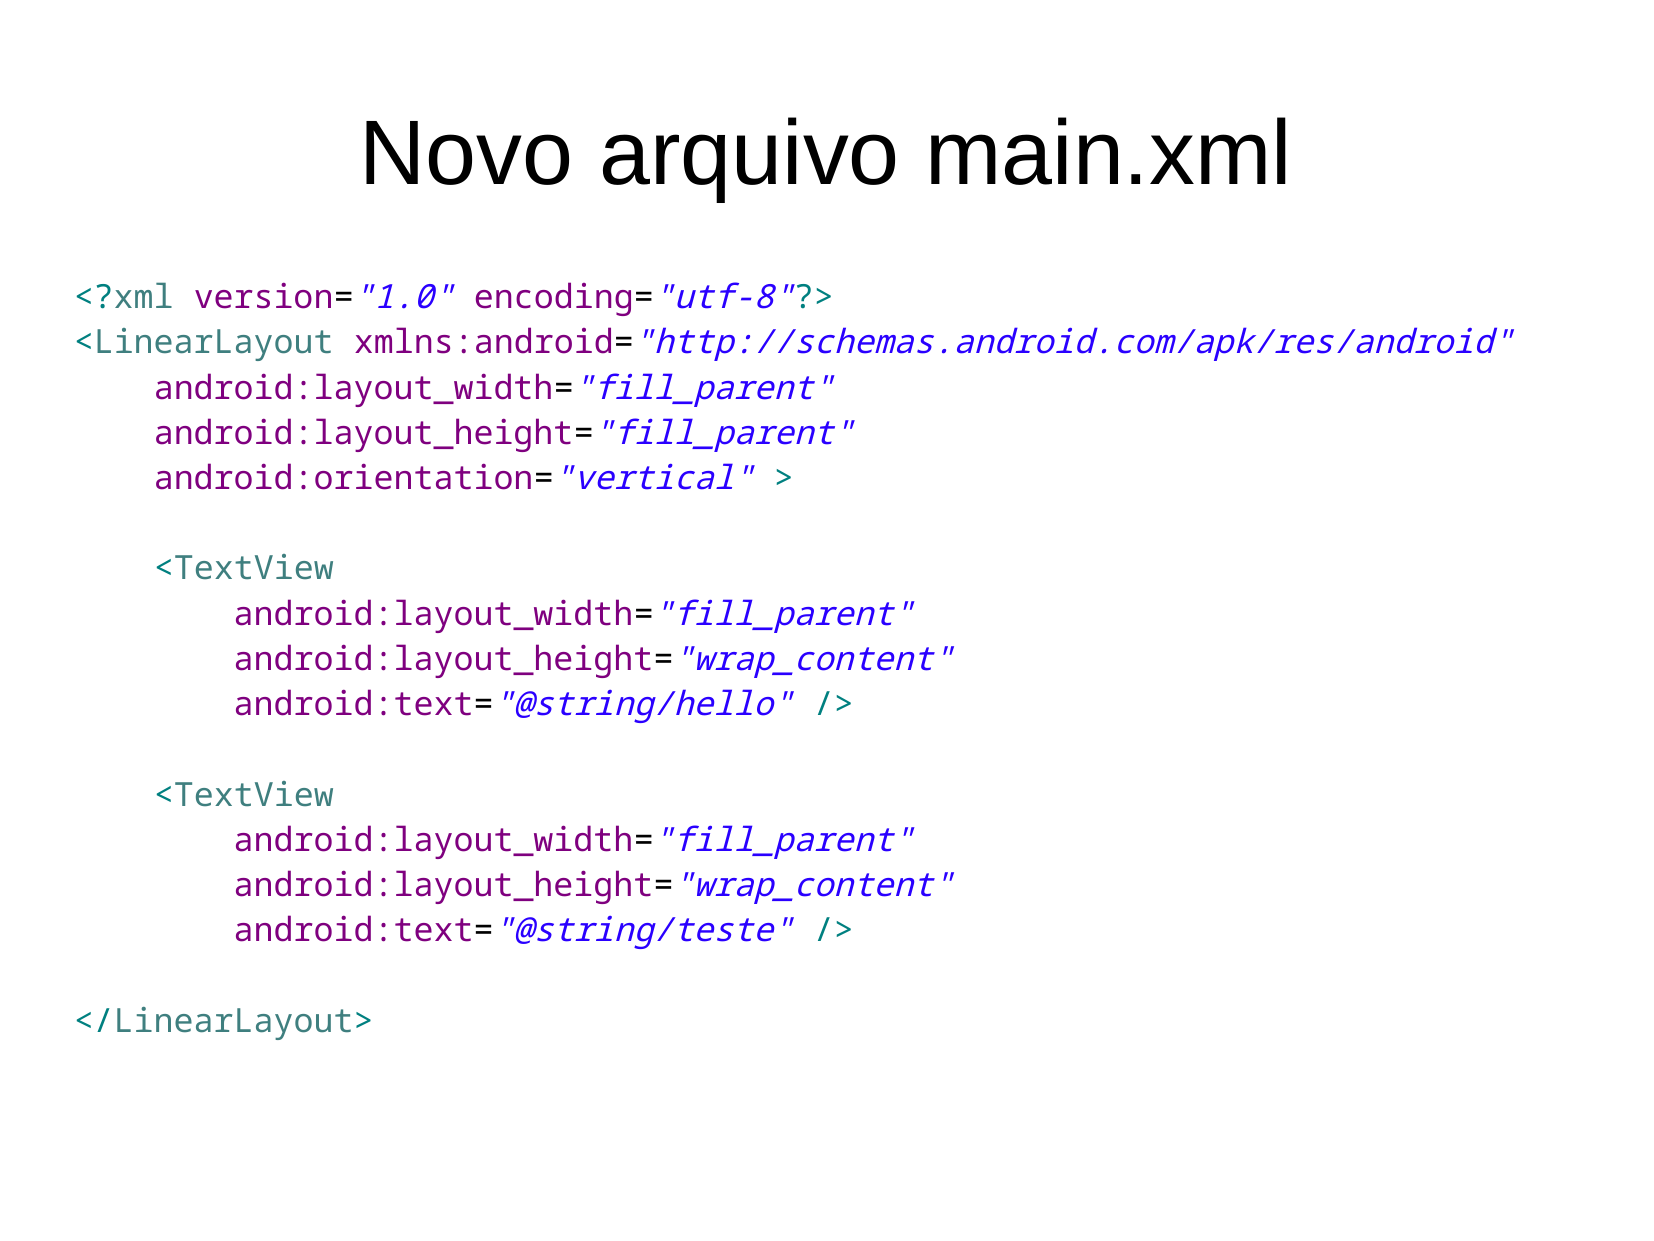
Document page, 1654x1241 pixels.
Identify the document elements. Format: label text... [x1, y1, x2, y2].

title Novo arquivo main.xml [82, 49, 1571, 257]
text_box <?xml version="1.0" encoding="utf-8"?> <LinearLayout xmlns:android="http://schemas.android.com/apk/res/android" android:layout_width="fill_parent" android:layout_height="fill_parent" android:orientation="vertical" > <TextView android:layout_width="fill_parent" android:layout_height="wrap_content" android:text="@string/hello" /> <TextView android:layout_width="fill_parent" android:layout_height="wrap_content" android:text="@string/teste" /> </LinearLayout> [59, 265, 1625, 940]
